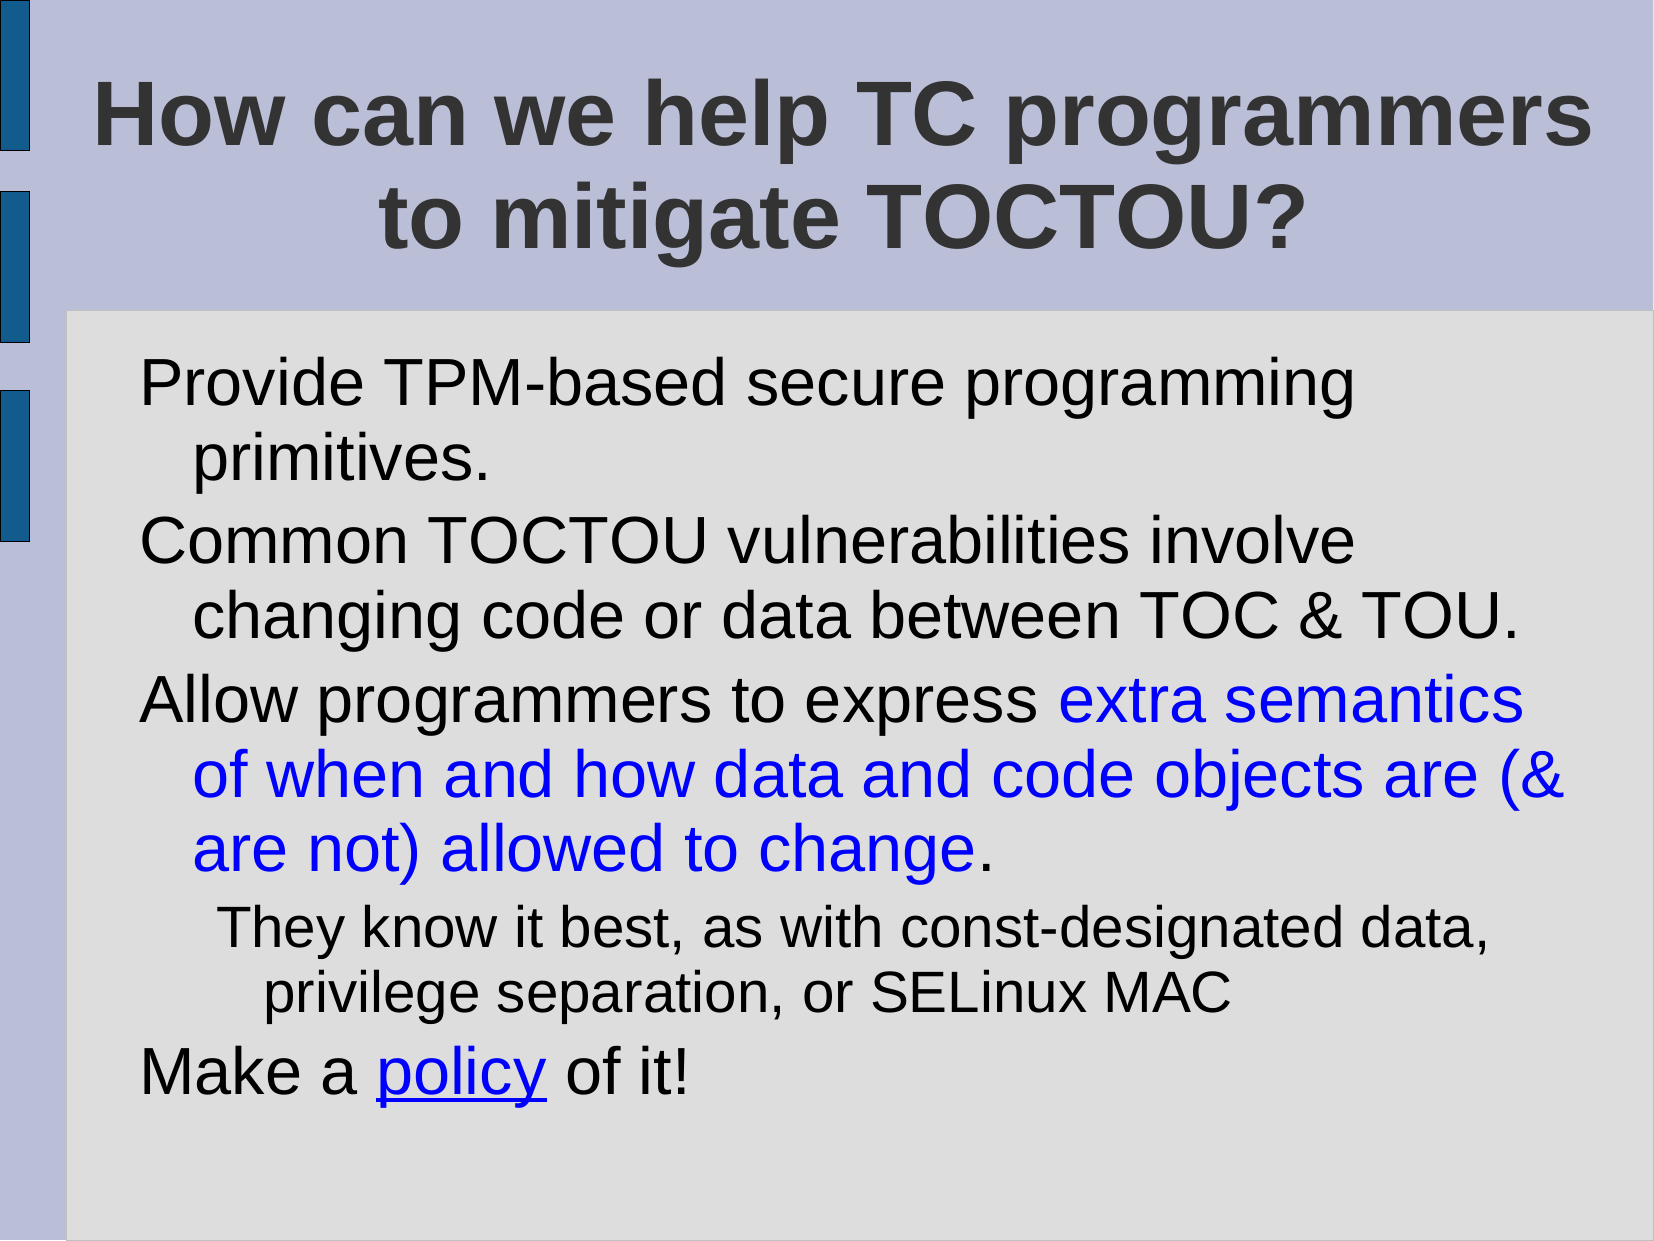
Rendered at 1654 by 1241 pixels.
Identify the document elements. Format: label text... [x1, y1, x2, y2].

list Provide TPM-based secure programming primitives. Common TOCTOU vulnerabilities involve changing code or data between TOC & TOU. Allow programmers to express extra semantics of when and how data and code objects are (& are not) allowed to change. They know it best, as with const-designated data, privilege separation, or SELinux MAC Make a policy of it! [121, 344, 1574, 1191]
title How can we help TC programmers to mitigate TOCTOU? [92, 47, 1597, 284]
